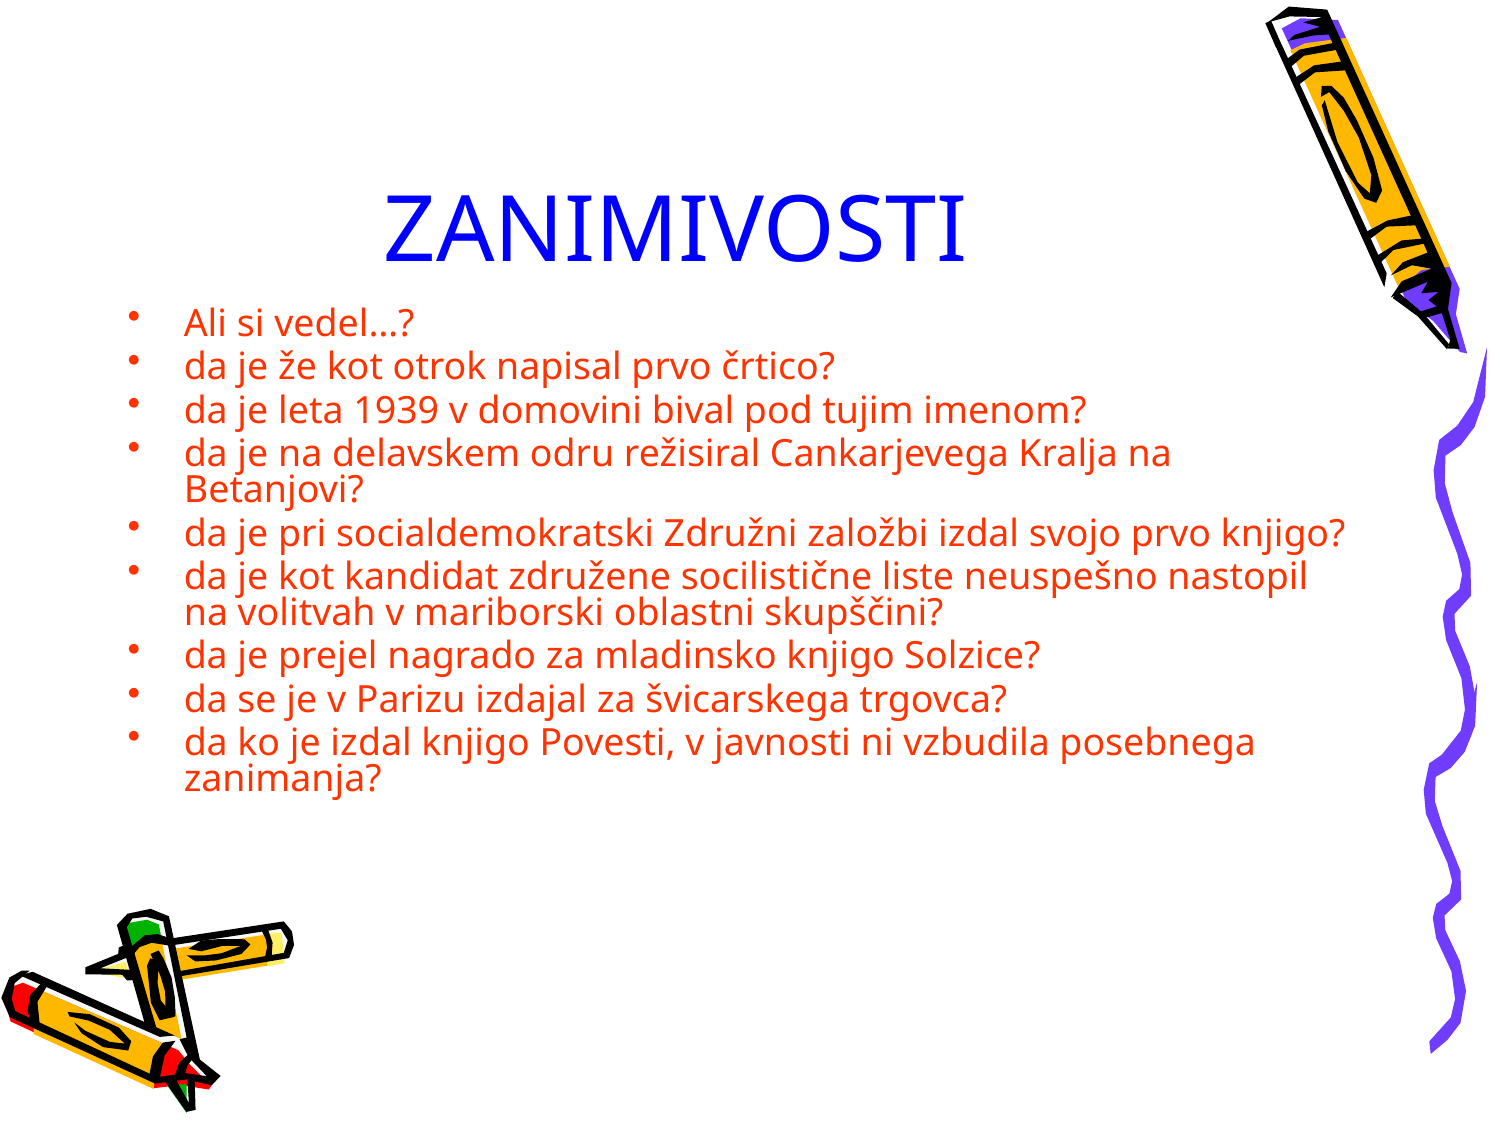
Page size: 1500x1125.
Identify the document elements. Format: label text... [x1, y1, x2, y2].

title ZANIMIVOSTI [112, 24, 1240, 288]
list Ali si vedel…? da je že kot otrok napisal prvo črtico? da je leta 1939 v domovini bival pod tujim imenom? da je na delavskem odru režisiral Cankarjevega Kralja na Betanjovi? da je pri socialdemokratski Združni založbi izdal svojo prvo knjigo? da je kot kandidat združene socilistične liste neuspešno nastopil na volitvah v mariborski oblastni skupščini? da je prejel nagrado za mladinsko knjigo Solzice? da se je v Parizu izdajal za švicarskega trgovca? da ko je izdal knjigo Povesti, v javnosti ni vzbudila posebnega zanimanja? [112, 299, 1375, 900]
